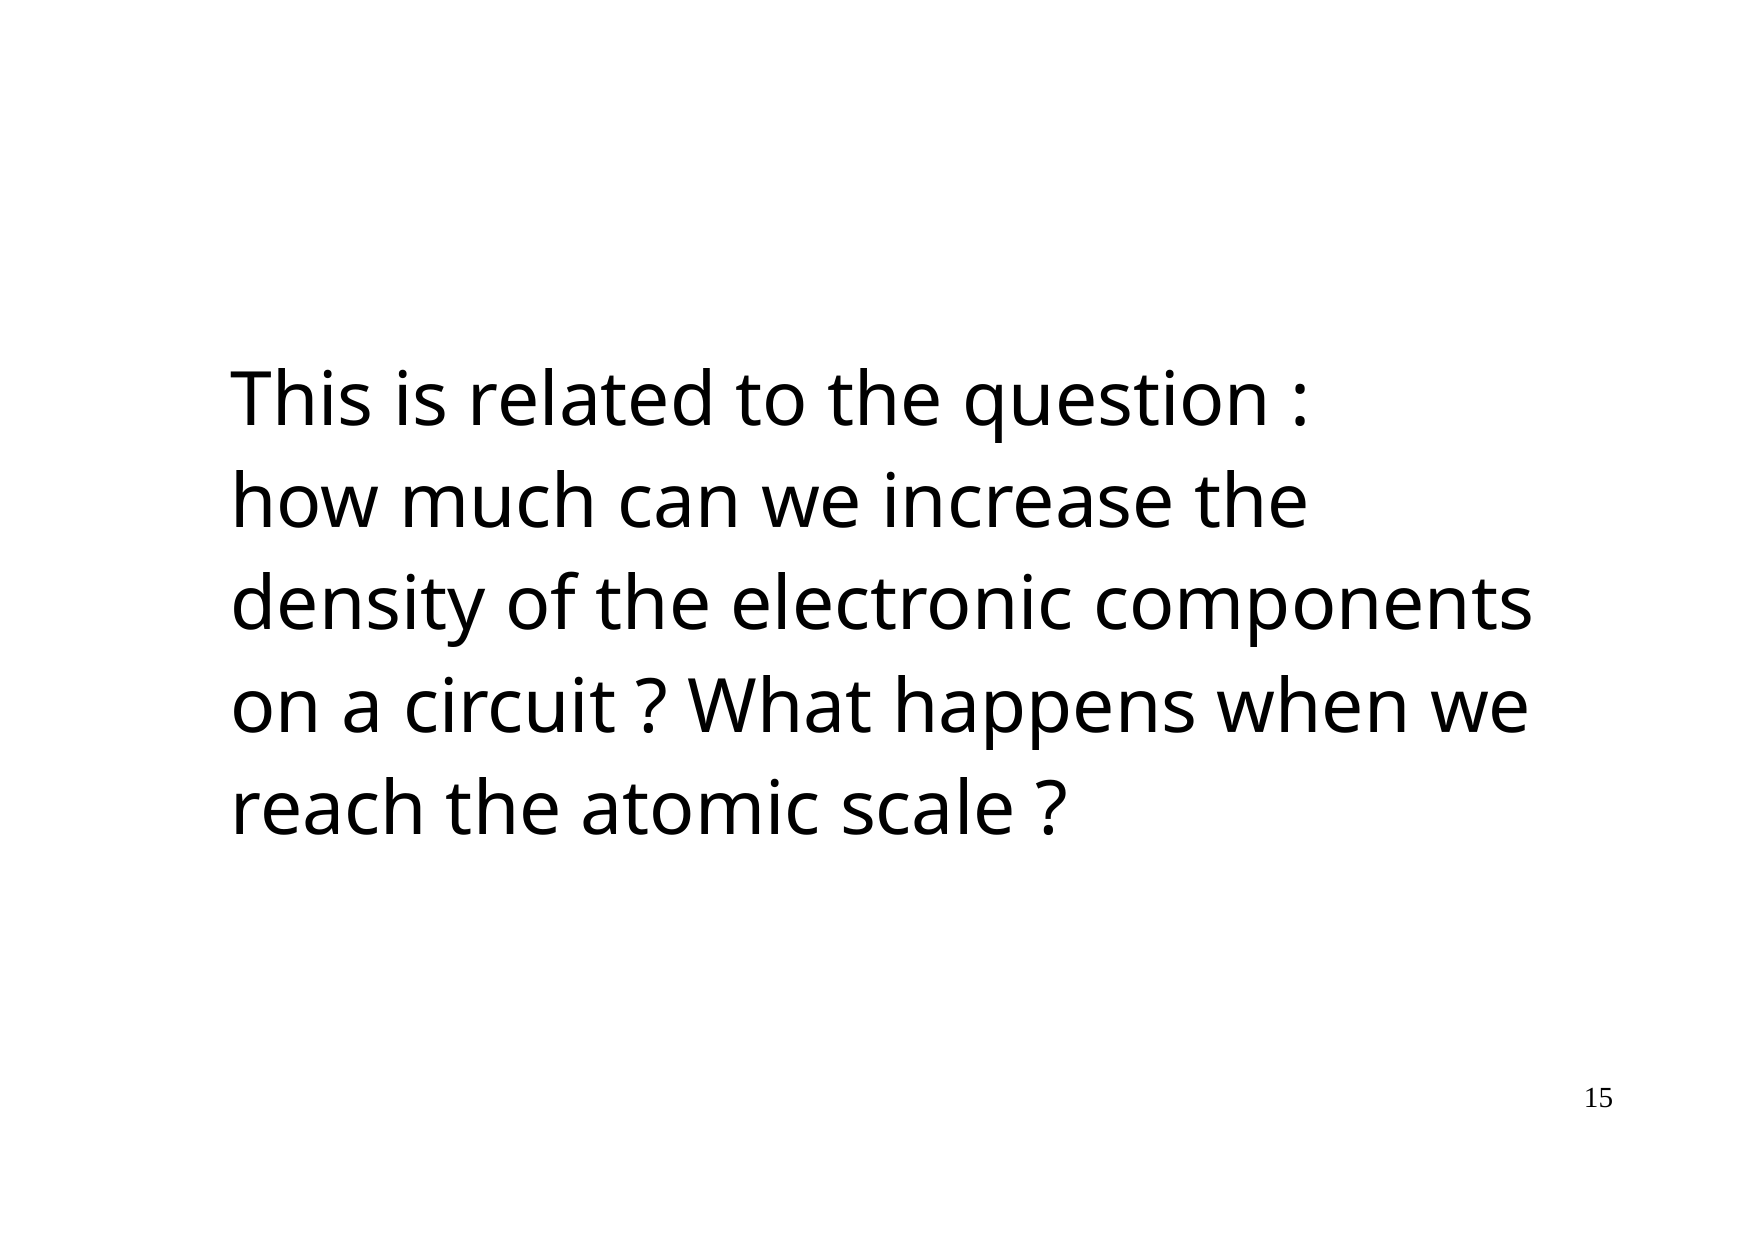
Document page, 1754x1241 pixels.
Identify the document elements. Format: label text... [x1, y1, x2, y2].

text_box This is related to the question : how much can we increase the density of the electronic components on a circuit ? What happens when we reach the atomic scale ? [215, 337, 1557, 838]
